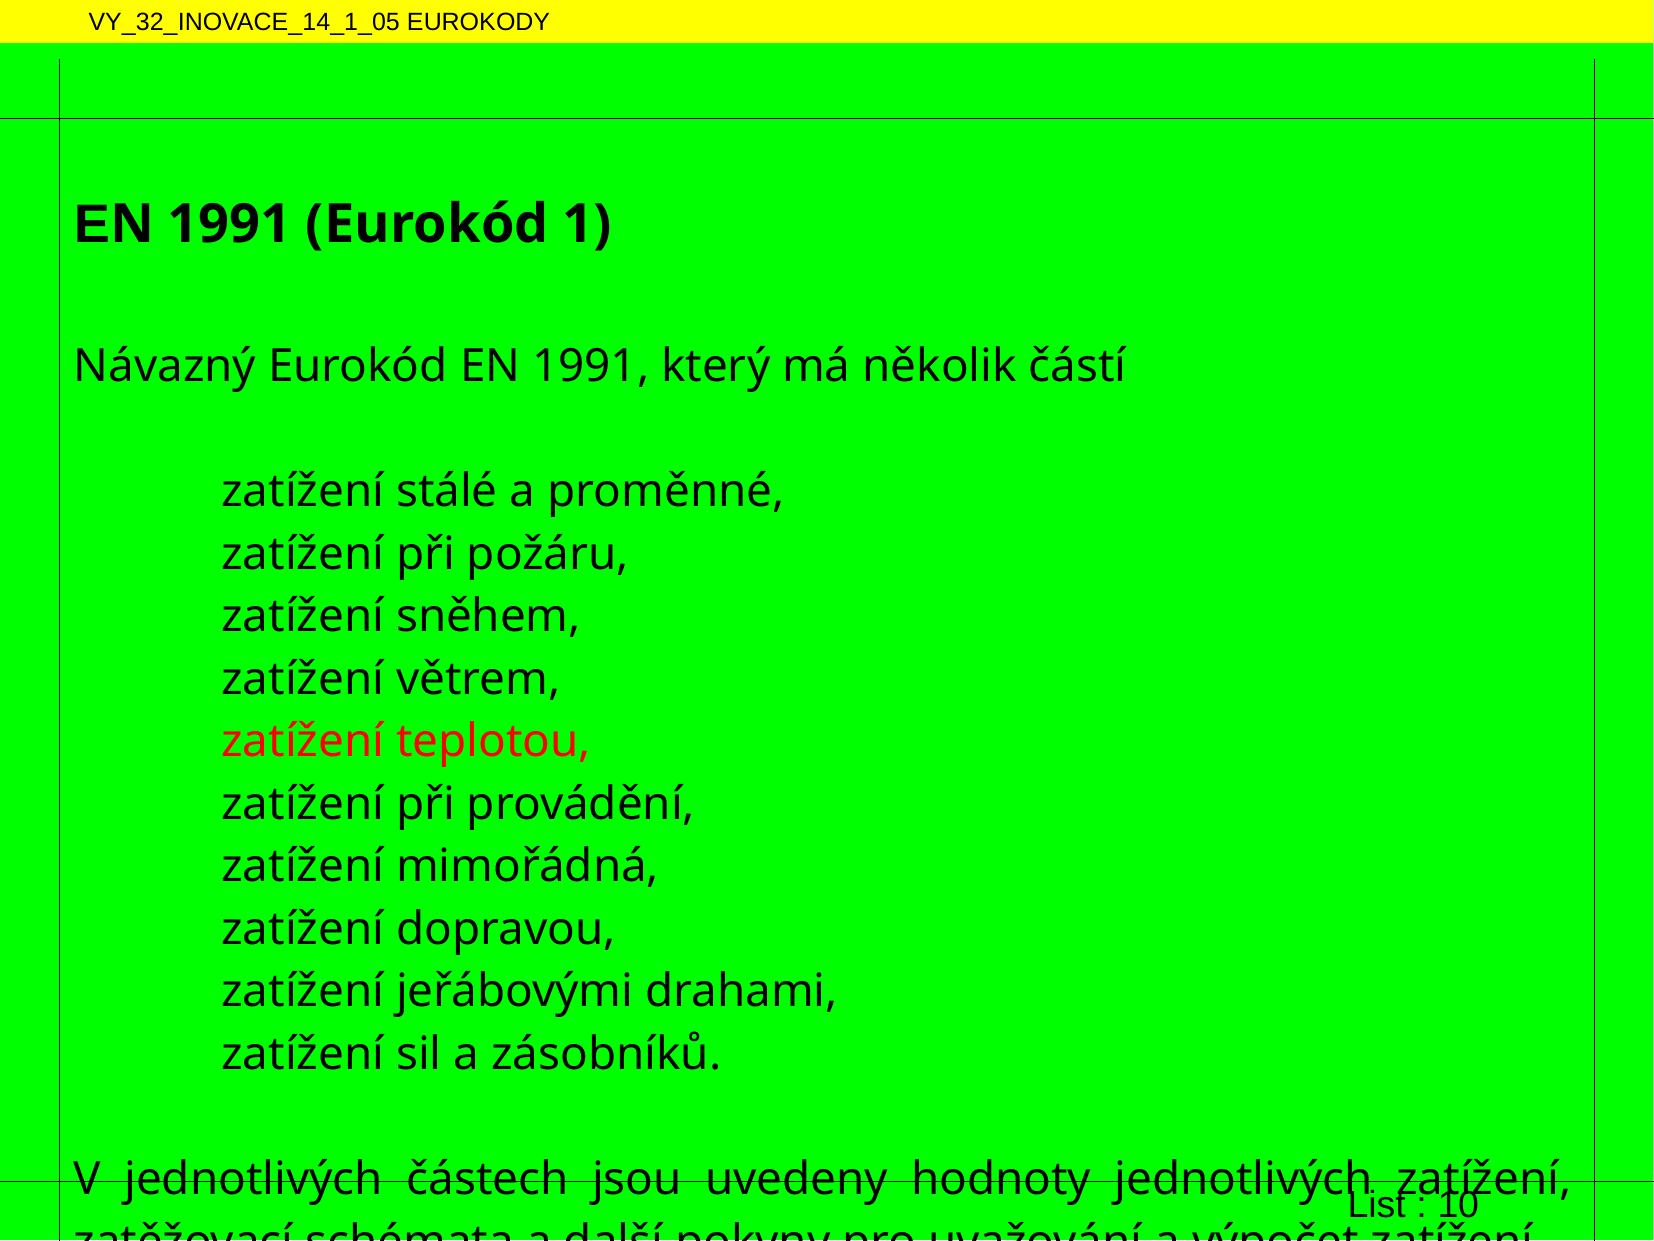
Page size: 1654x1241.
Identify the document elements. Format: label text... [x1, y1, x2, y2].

text_box EN 1991 (Eurokód 1) Návazný Eurokód EN 1991, který má několik částí zatížení stálé a proměnné, zatížení při požáru, zatížení sněhem, zatížení větrem, zatížení teplotou, zatížení při provádění, zatížení mimořádná, zatížení dopravou, zatížení jeřábovými drahami, zatížení sil a zásobníků. V jednotlivých částech jsou uvedeny hodnoty jednotlivých zatížení, zatěžovací schémata a další pokyny pro uvažování a výpočet zatížení. [60, 177, 1588, 1181]
text_box List : <číslo> [1357, 1176, 1599, 1241]
text_box VY_32_INOVACE_14_1_05 EUROKODY [0, 0, 1654, 43]
